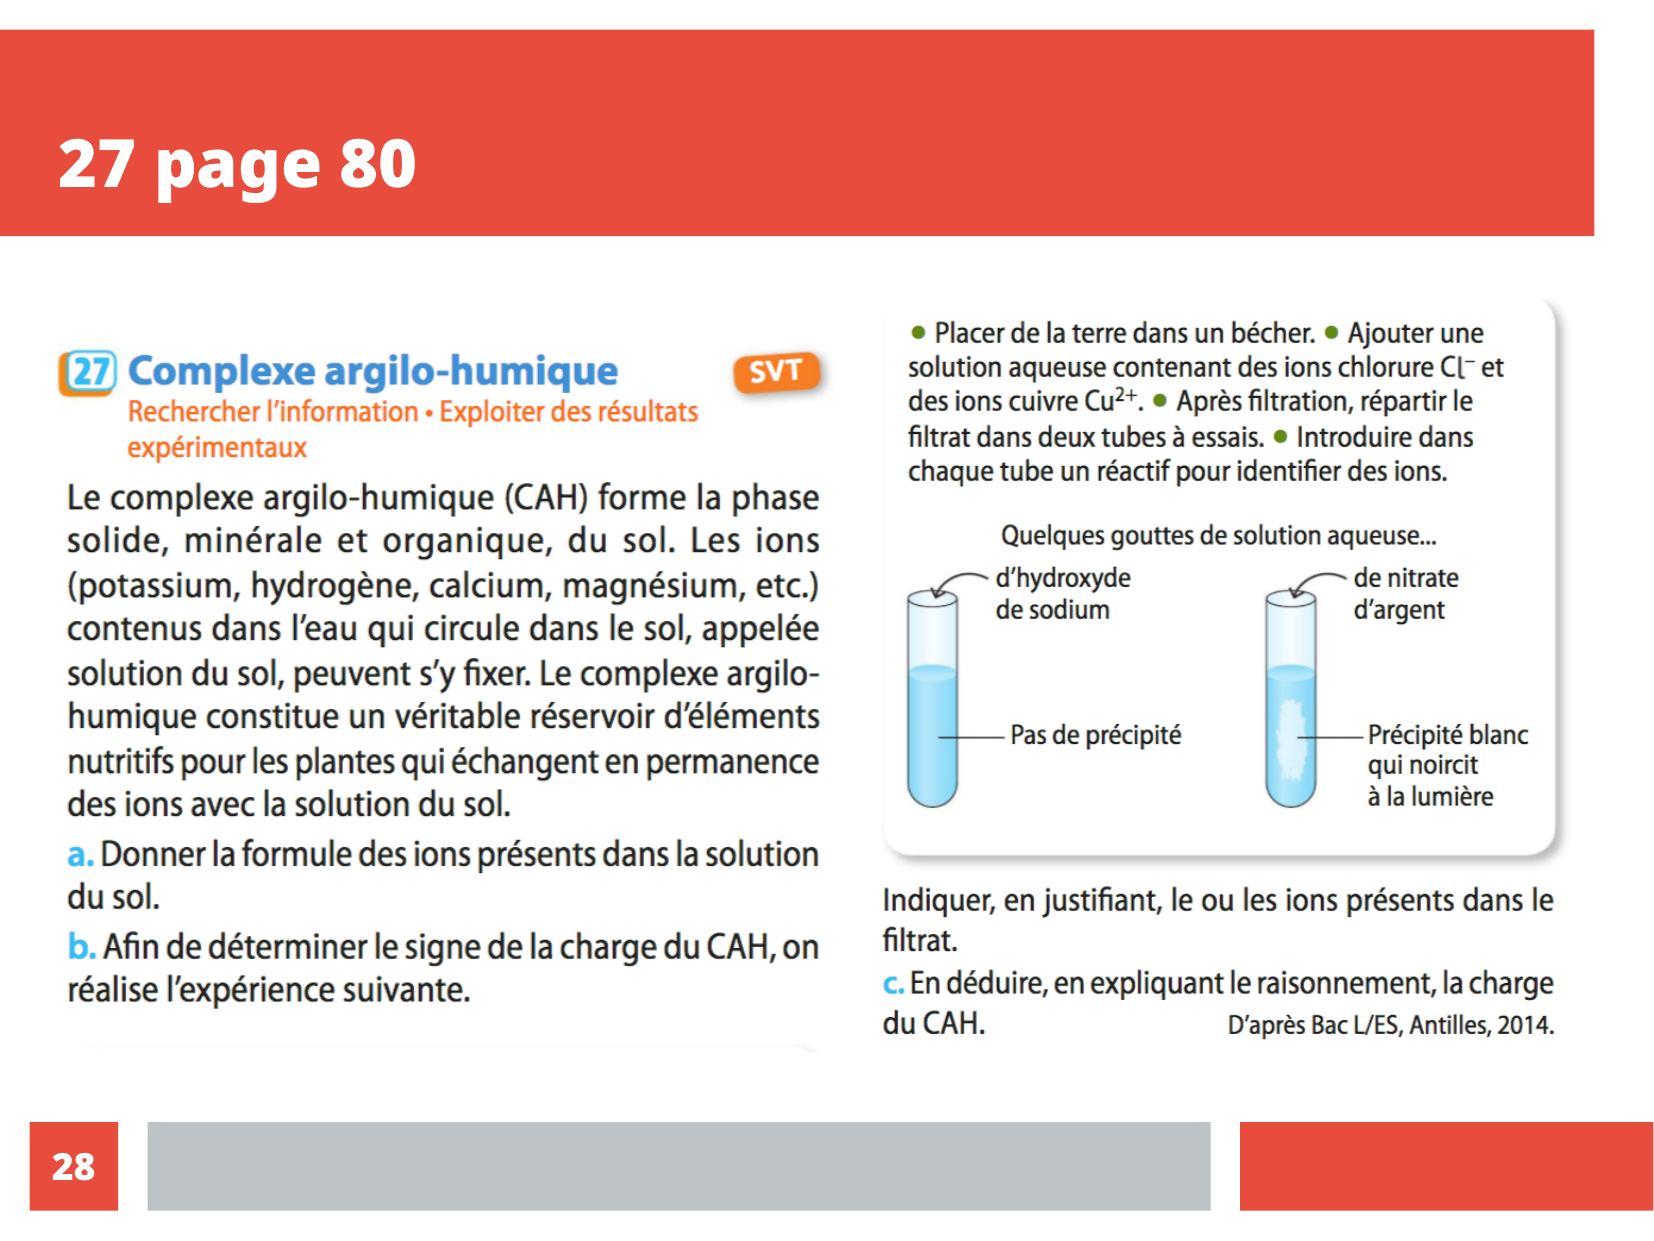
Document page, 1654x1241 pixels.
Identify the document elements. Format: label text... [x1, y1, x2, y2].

picture [44, 300, 1593, 1052]
title 27 page 80 [59, 59, 1595, 207]
